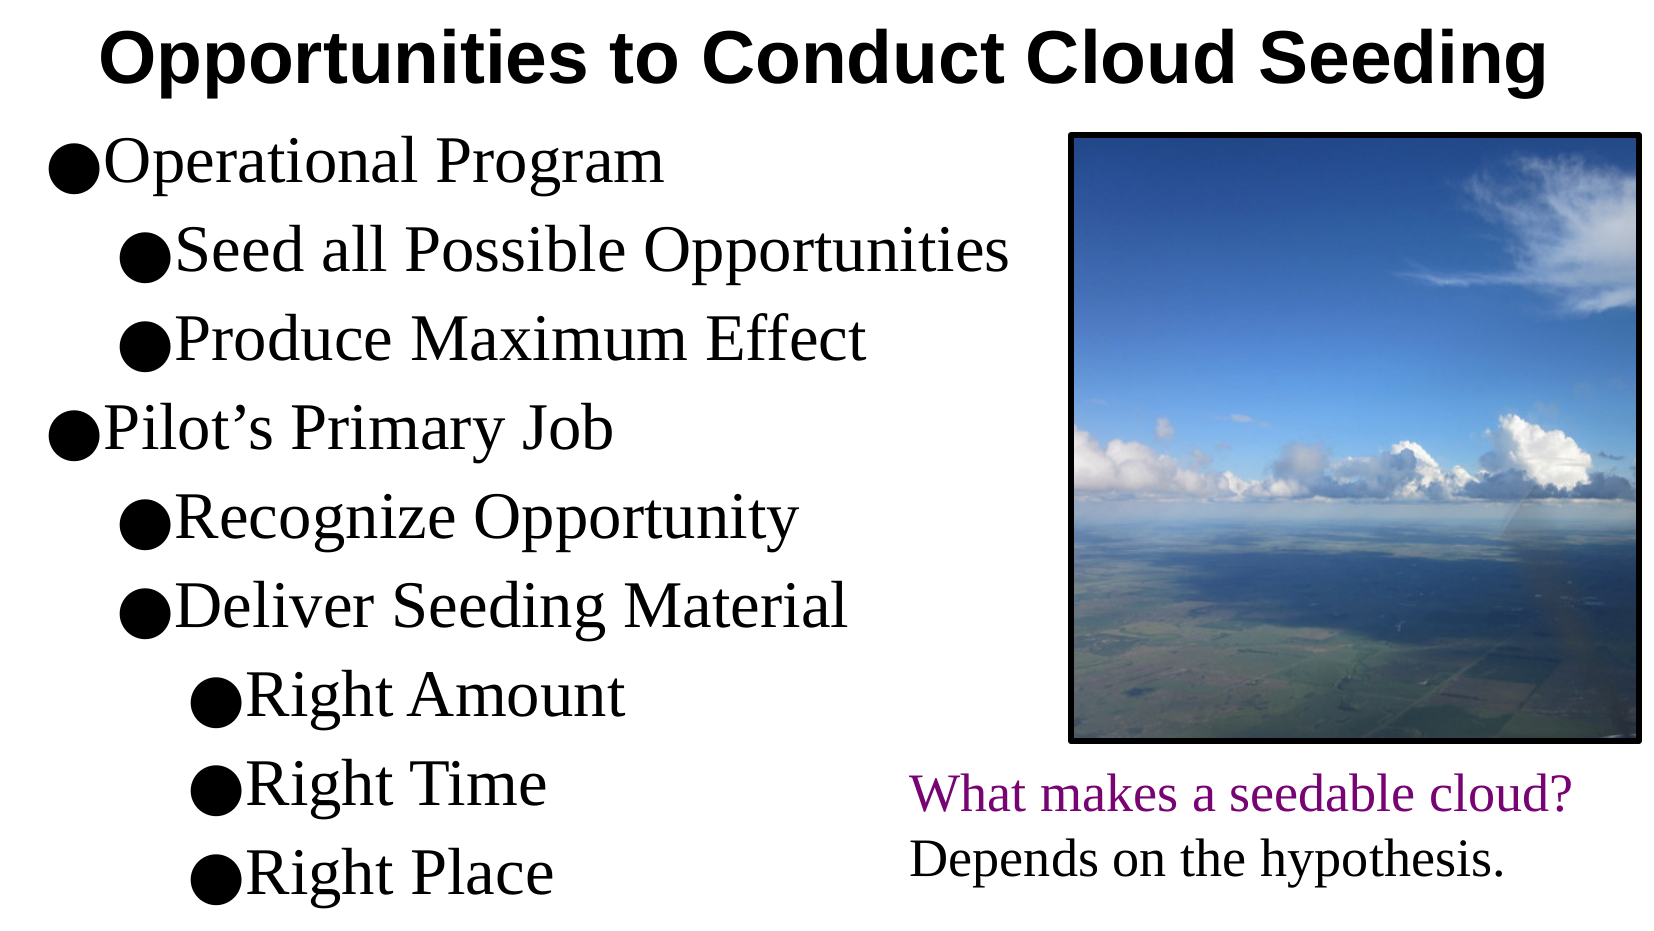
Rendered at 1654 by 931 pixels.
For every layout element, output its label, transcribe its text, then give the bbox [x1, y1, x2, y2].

text_box Operational Program Seed all Possible Opportunities Produce Maximum Effect Pilot’s Primary Job Recognize Opportunity Deliver Seeding Material Right Amount Right Time Right Place [0, 108, 1076, 915]
picture [1073, 138, 1637, 739]
text_box Opportunities to Conduct Cloud Seeding [0, 0, 1654, 107]
text_box What makes a seedable cloud? Depends on the hypothesis. [848, 755, 1636, 914]
